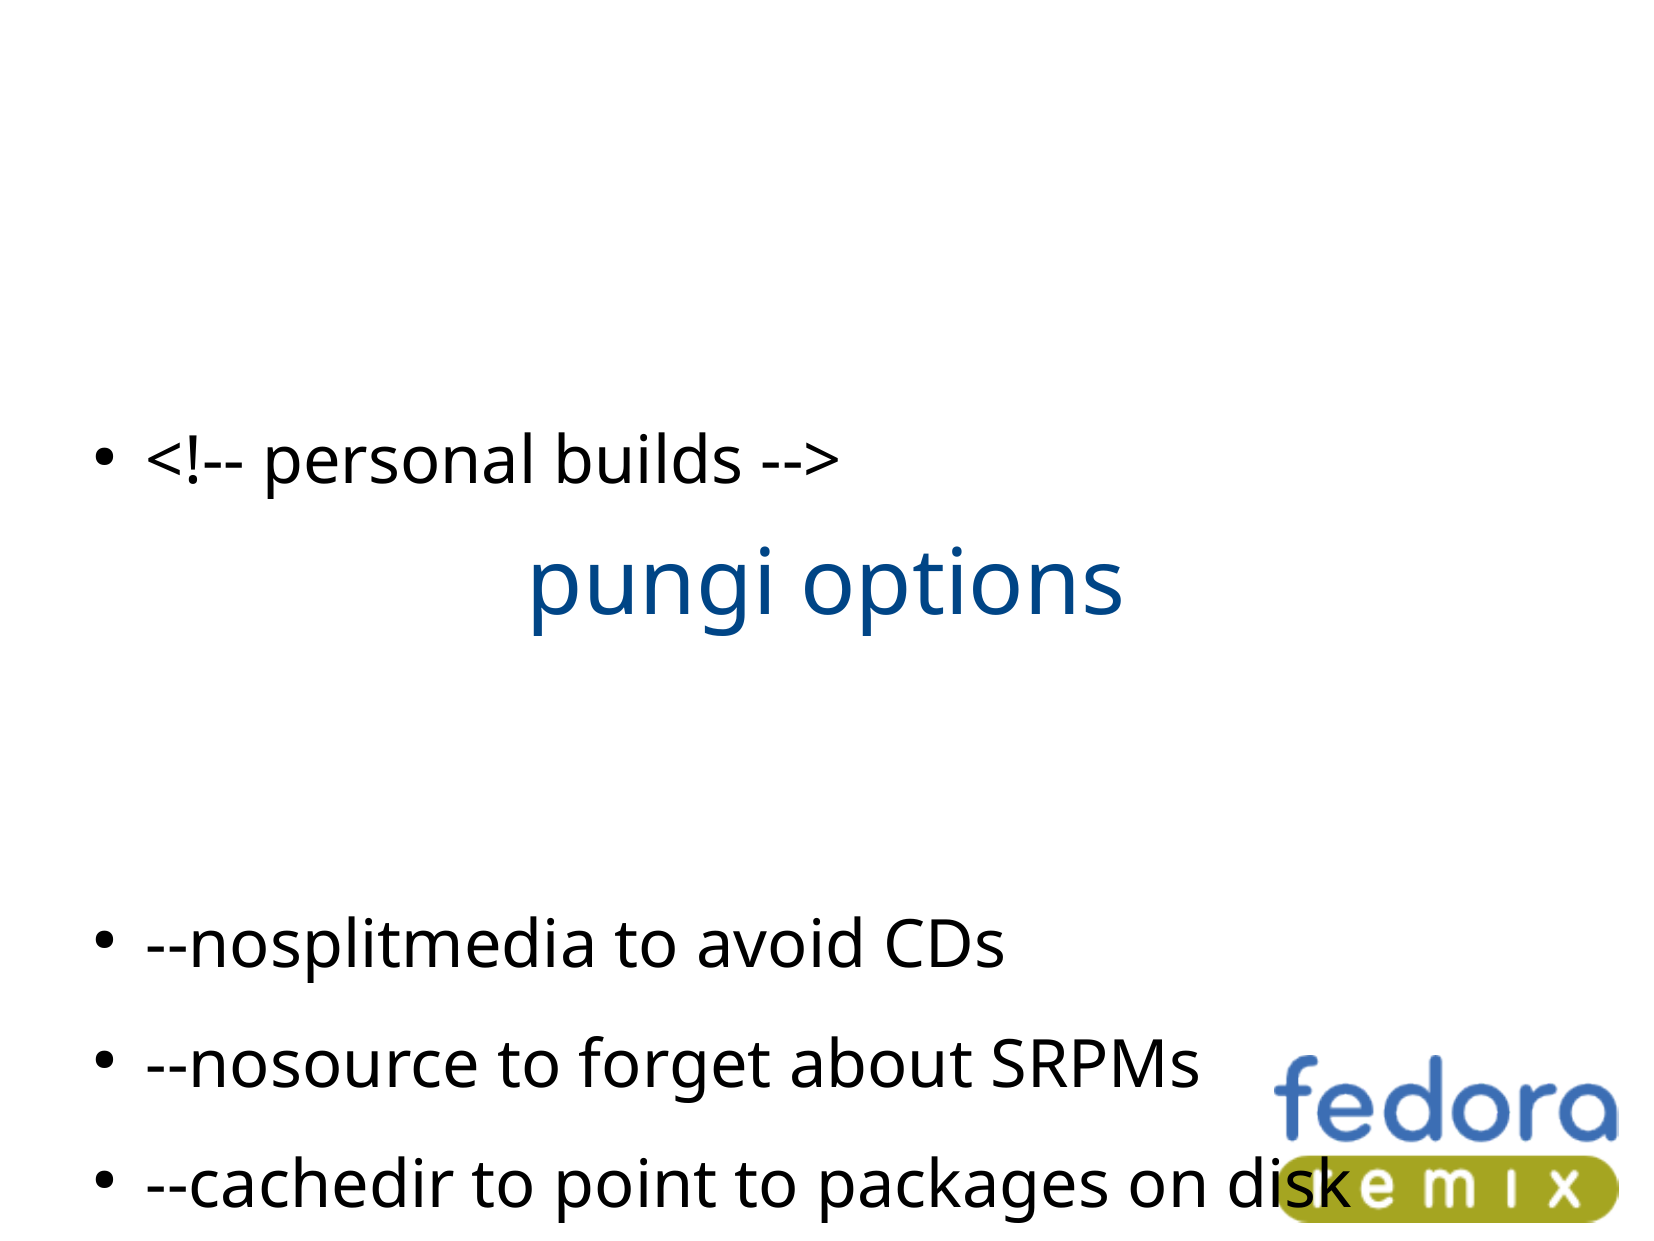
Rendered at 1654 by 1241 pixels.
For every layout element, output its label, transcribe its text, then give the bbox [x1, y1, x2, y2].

title pungi options [82, 56, 1571, 1102]
picture [1274, 1055, 1619, 1223]
list <!-- personal builds --> --nosplitmedia to avoid CDs --nosource to forget about SRPMs --cachedir to point to packages on disk [75, 412, 1563, 1217]
